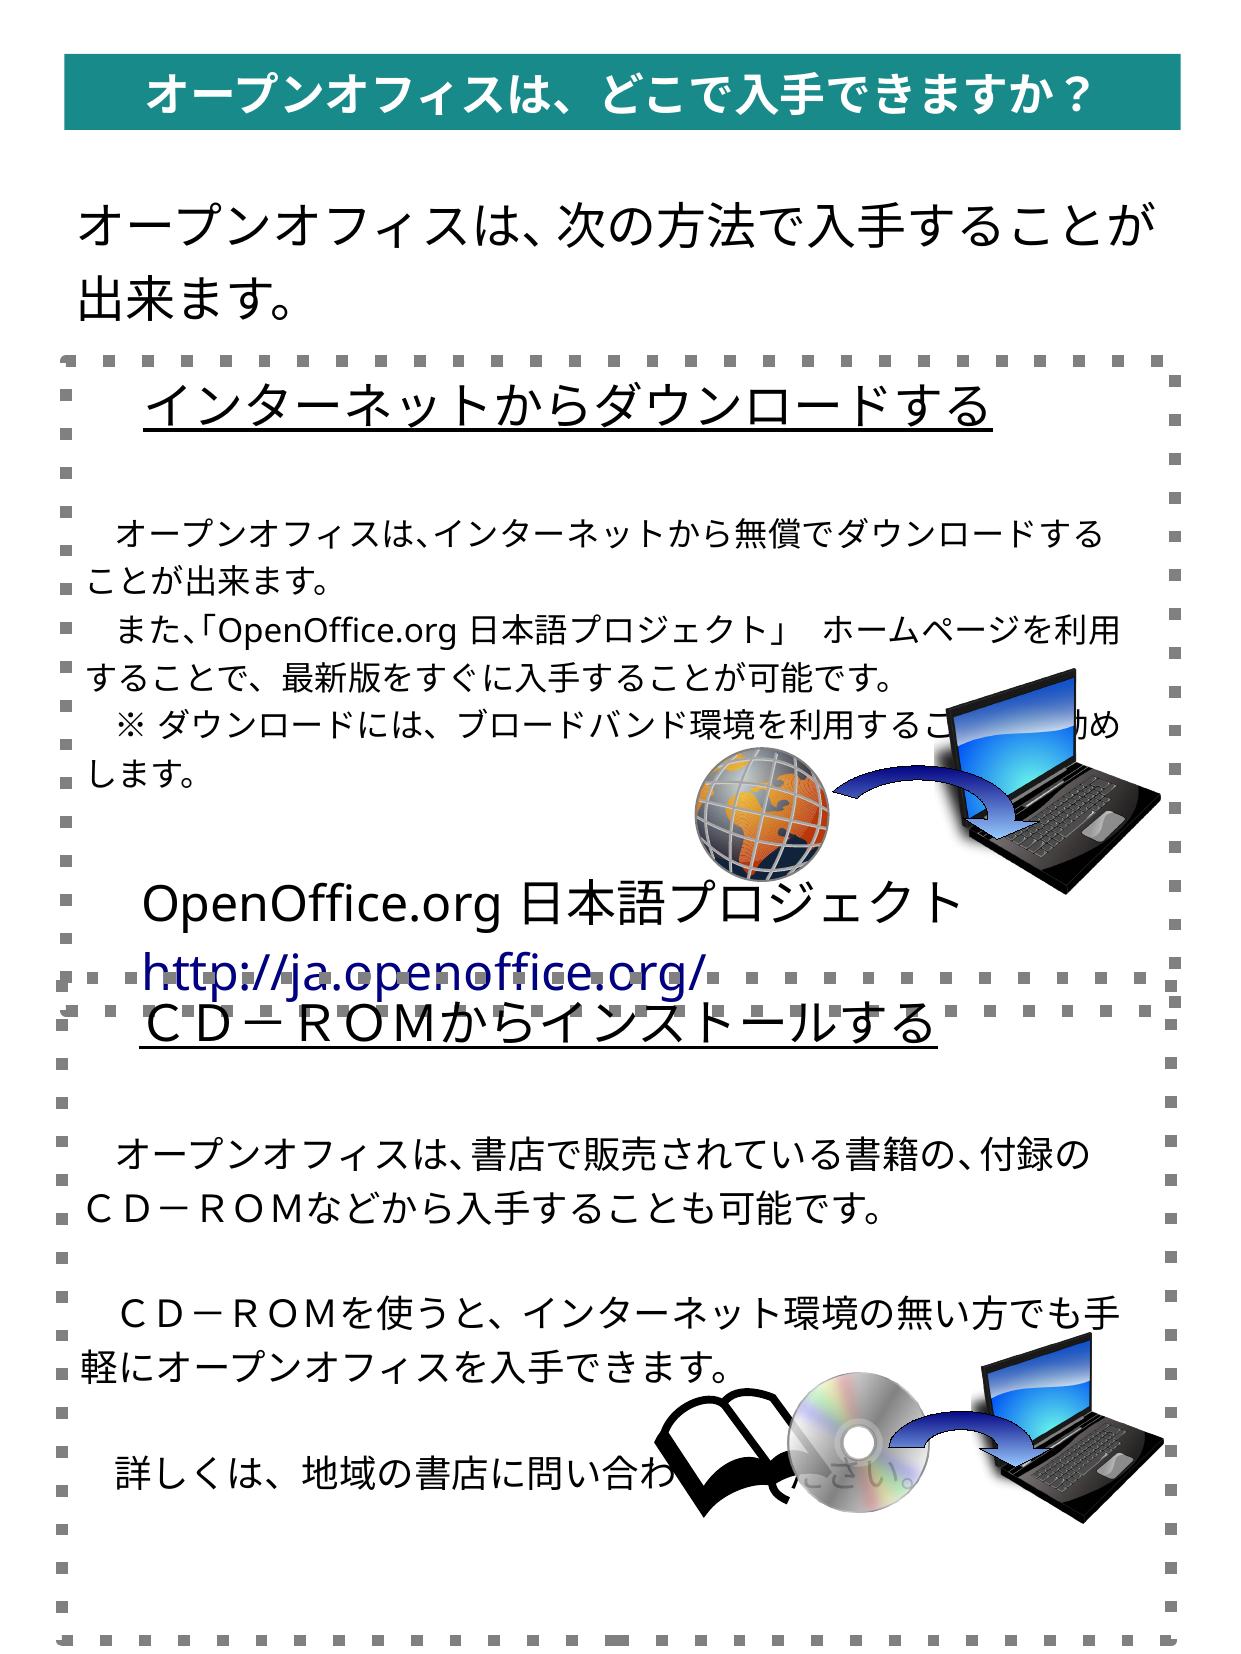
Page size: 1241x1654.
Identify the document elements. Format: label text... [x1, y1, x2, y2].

text_box [832, 765, 1040, 840]
text_box [714, 852, 729, 870]
text_box [708, 825, 729, 856]
text_box [736, 750, 755, 759]
text_box [760, 817, 788, 843]
text_box [699, 784, 710, 799]
text_box [888, 1411, 1052, 1468]
text_box [710, 785, 738, 805]
picture [934, 668, 1161, 895]
text_box [770, 871, 789, 879]
text_box [732, 864, 748, 877]
text_box [732, 836, 754, 865]
text_box [745, 761, 772, 784]
text_box [772, 763, 794, 791]
text_box [697, 819, 706, 840]
picture [787, 1372, 930, 1513]
text_box [697, 802, 704, 818]
text_box [707, 805, 732, 830]
text_box [798, 772, 818, 802]
text_box オープンオフィスは、次の方法で入手することが出来ます。 [60, 179, 1171, 295]
text_box [787, 823, 816, 844]
text_box [776, 847, 807, 868]
text_box [815, 829, 825, 843]
text_box [803, 847, 818, 862]
text_box [765, 790, 793, 818]
text_box [797, 761, 812, 776]
text_box [753, 843, 780, 868]
text_box [658, 1392, 787, 1512]
picture [971, 1332, 1164, 1524]
subtitle インターネットからダウンロードする オープンオフィスは、インターネットから無償でダウンロードすることが出来ます。 また、「OpenOffice.org日本語プロジェクト」 ホームページを利用することで、最新版をすぐに入手することが可能です。 ※ダウンロードには、ブロードバンド環境を利用することをお勧めします。 OpenOffice.org日本語プロジェクト http://ja.openoffice.org/ [66, 360, 1176, 925]
text_box [751, 871, 768, 879]
text_box [733, 811, 760, 838]
text_box [718, 762, 748, 781]
title オープンオフィスは、どこで入手できますか？ [64, 53, 1181, 130]
text_box [707, 768, 720, 781]
text_box ＣＤ－ＲＯＭからインストールする オープンオフィスは、書店で販売されている書籍の、付録のＣＤ－ＲＯＭなどから入手することも可能です。 ＣＤ－ＲＯＭを使うと、インターネット環境の無い方でも手軽にオープンオフィスを入手できます。 詳しくは、地域の書店に問い合わせてください。 [62, 977, 1172, 1536]
text_box [737, 785, 766, 812]
text_box [820, 789, 826, 807]
text_box [794, 798, 819, 824]
text_box [778, 752, 793, 764]
text_box [821, 810, 827, 826]
text_box [757, 750, 777, 758]
